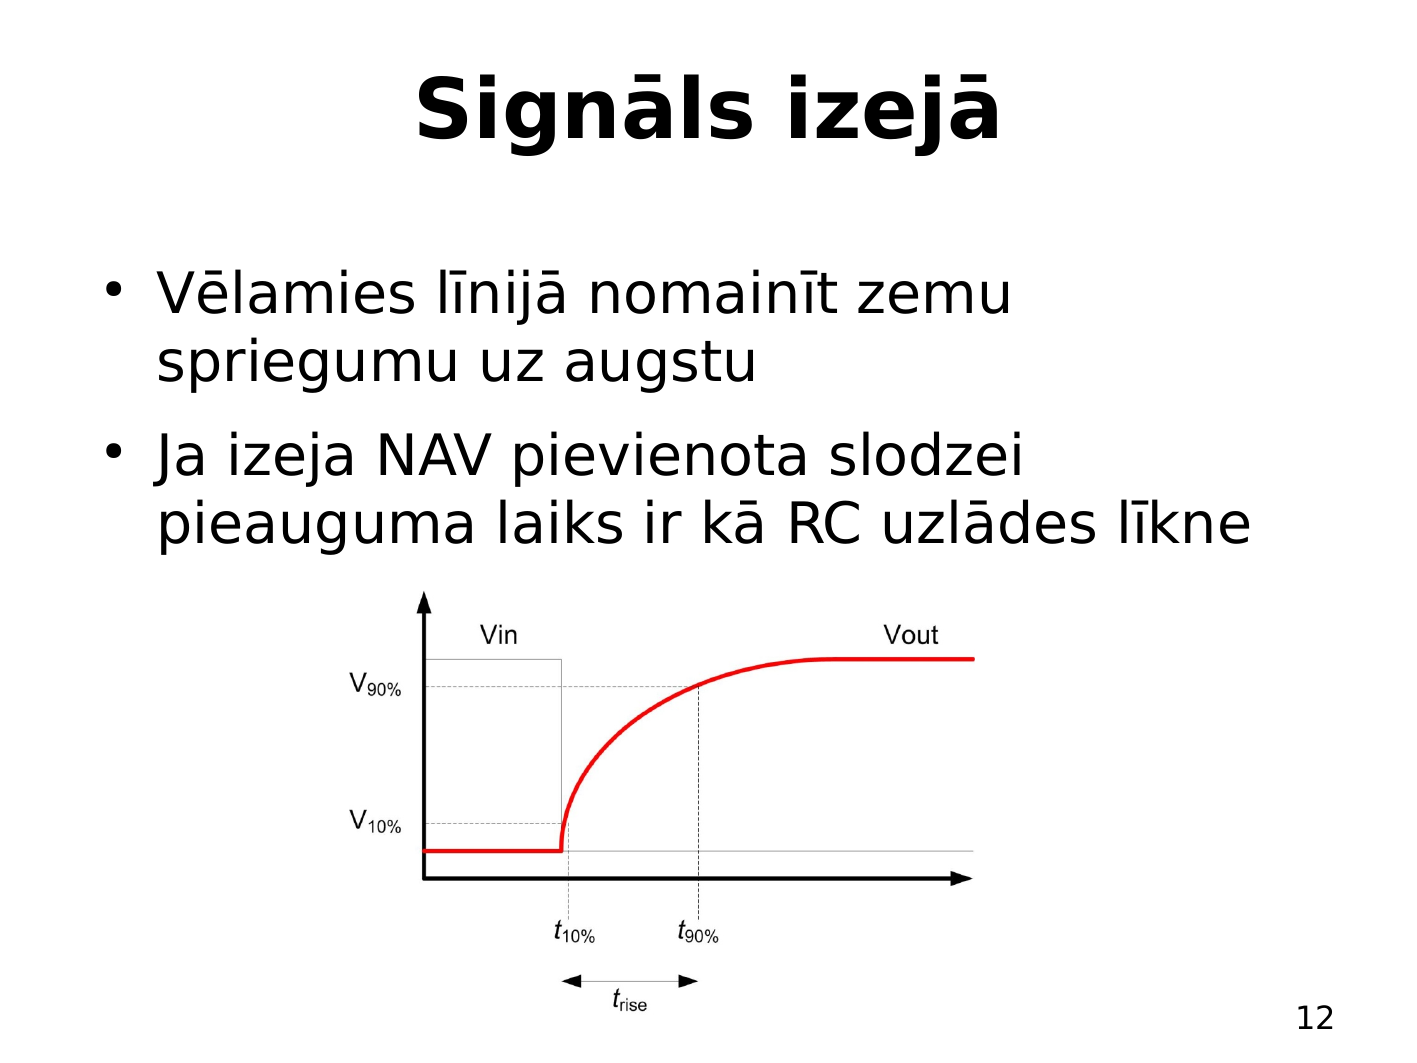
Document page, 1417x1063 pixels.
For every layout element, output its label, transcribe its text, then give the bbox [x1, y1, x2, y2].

title Signāls izejā [70, 42, 1346, 168]
list Vēlamies līnijā nomainīt zemu spriegumu uz augstu Ja izeja NAV pievienota slodzei pieauguma laiks ir kā RC uzlādes līkne [70, 248, 1346, 543]
picture [349, 590, 975, 1016]
